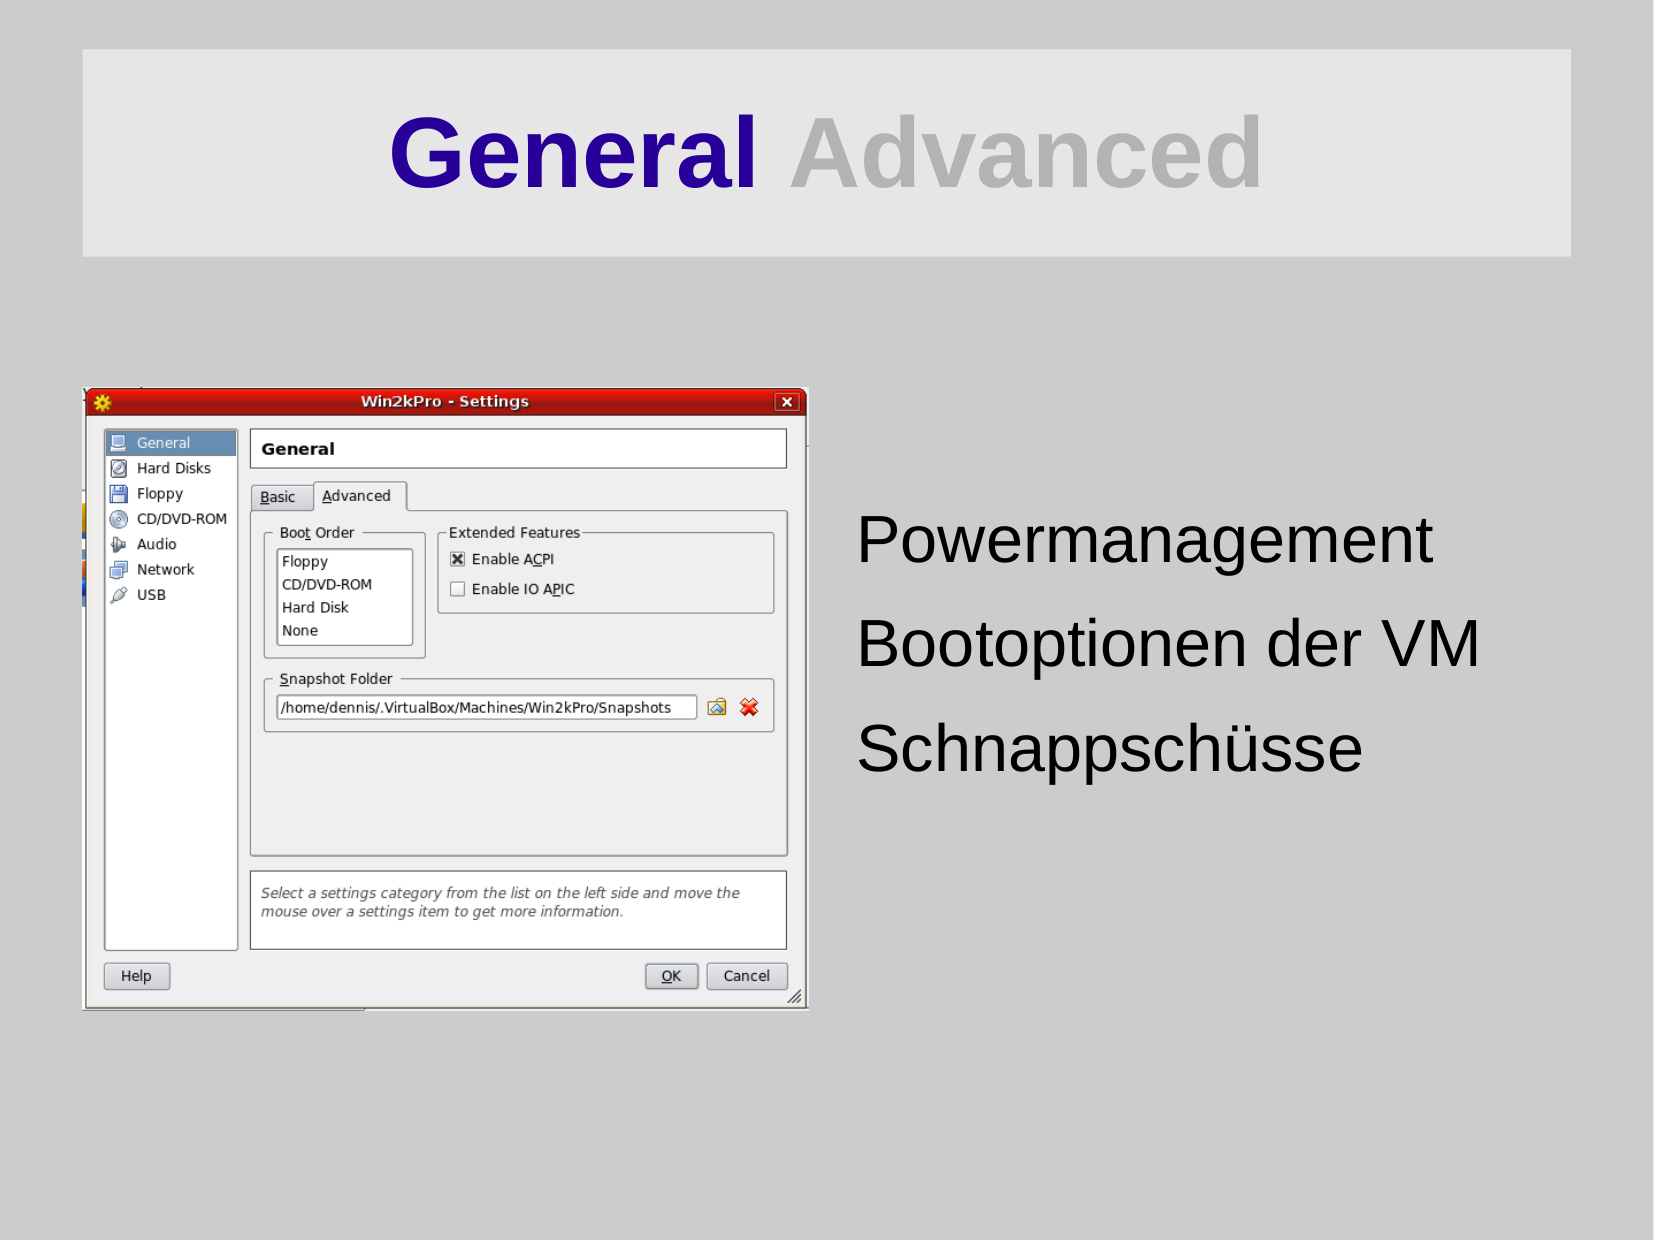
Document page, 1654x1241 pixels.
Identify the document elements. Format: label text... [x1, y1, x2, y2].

picture [82, 387, 809, 1011]
title General Advanced [82, 49, 1571, 257]
list Powermanagement Bootoptionen der VM Schnappschüsse [838, 501, 1565, 832]
